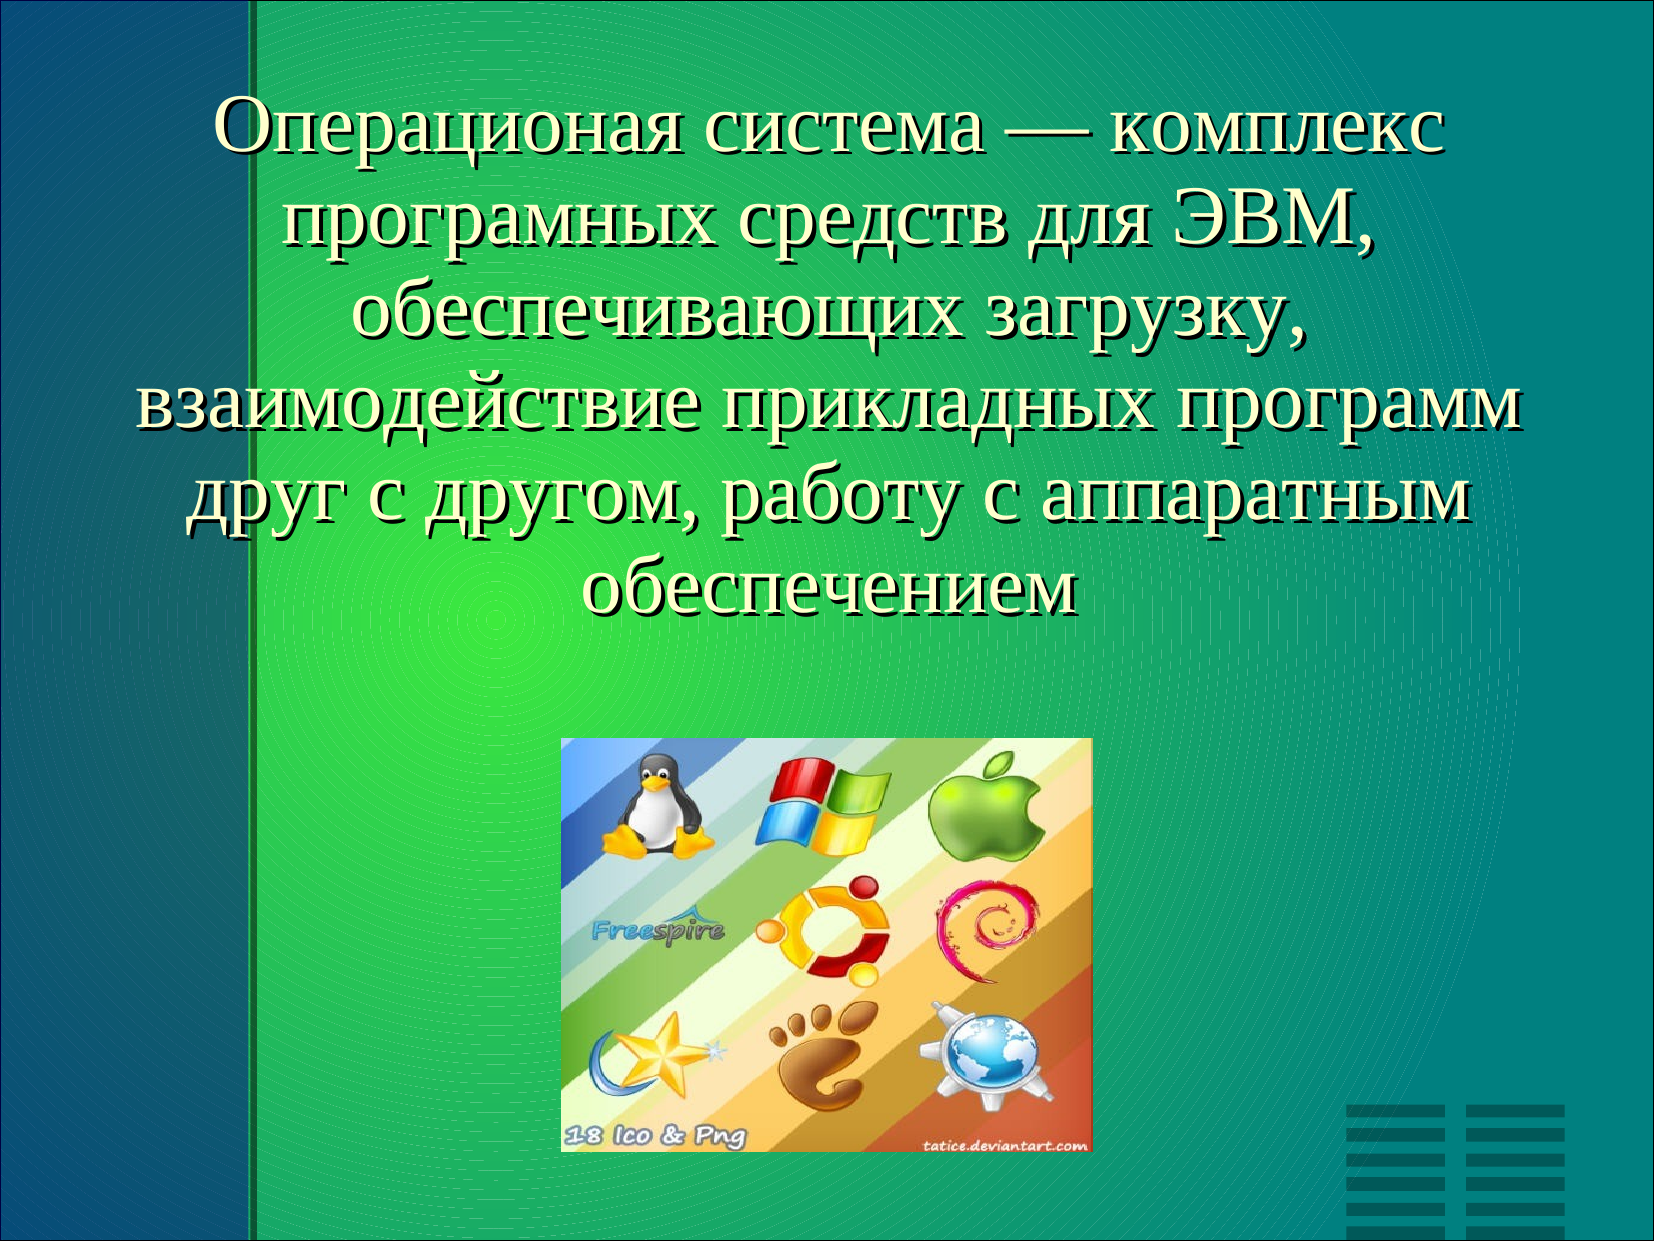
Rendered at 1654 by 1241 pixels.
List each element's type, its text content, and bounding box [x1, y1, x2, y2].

title Операционая система — комплекс програмных средств для ЭВМ, обеспечивающих загрузку, взаимодействие прикладных программ друг с другом, работу с аппаратным обеспечением [123, 76, 1536, 631]
picture [561, 738, 1093, 1152]
